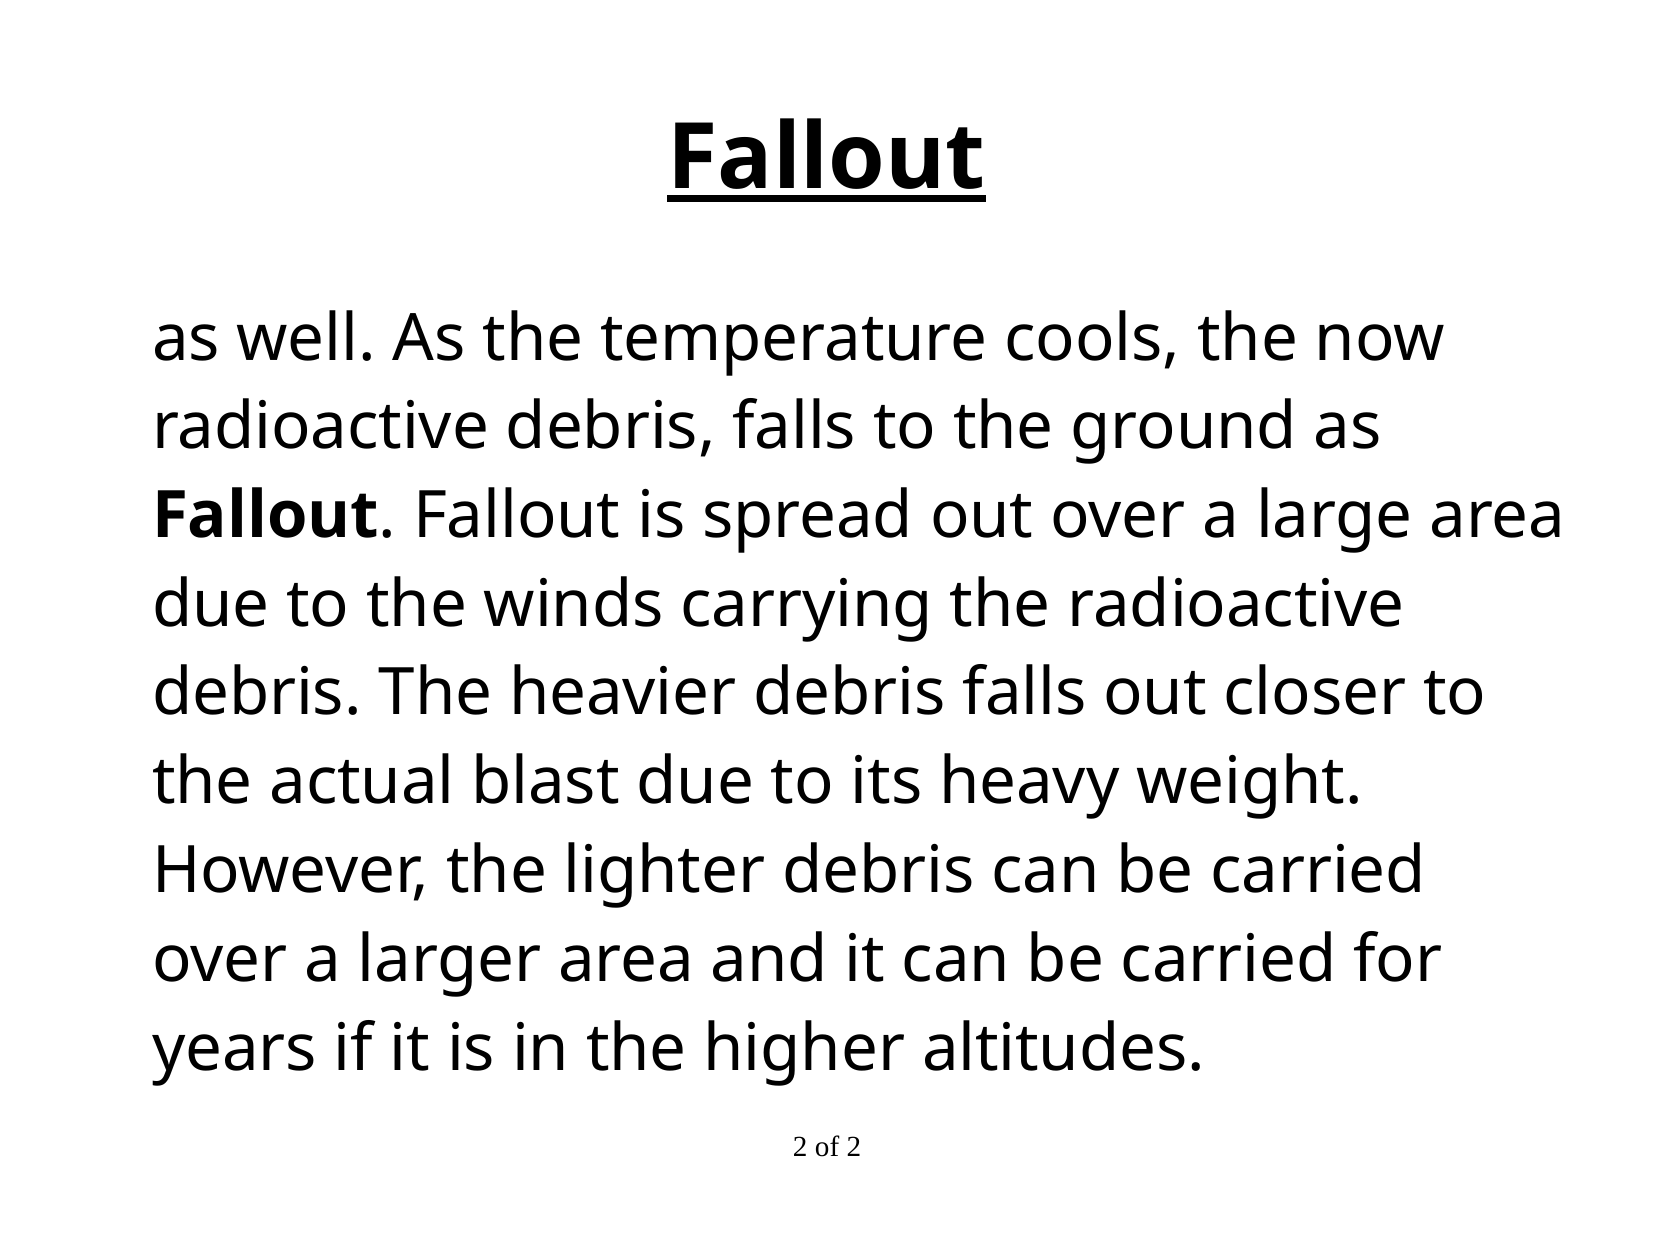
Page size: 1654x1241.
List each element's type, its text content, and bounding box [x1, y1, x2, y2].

title Fallout [82, 49, 1571, 257]
list as well. As the temperature cools, the now radioactive debris, falls to the ground as Fallout. Fallout is spread out over a large area due to the winds carrying the radioactive debris. The heavier debris falls out closer to the actual blast due to its heavy weight. However, the lighter debris can be carried over a larger area and it can be carried for years if it is in the higher altitudes. [82, 290, 1571, 1126]
